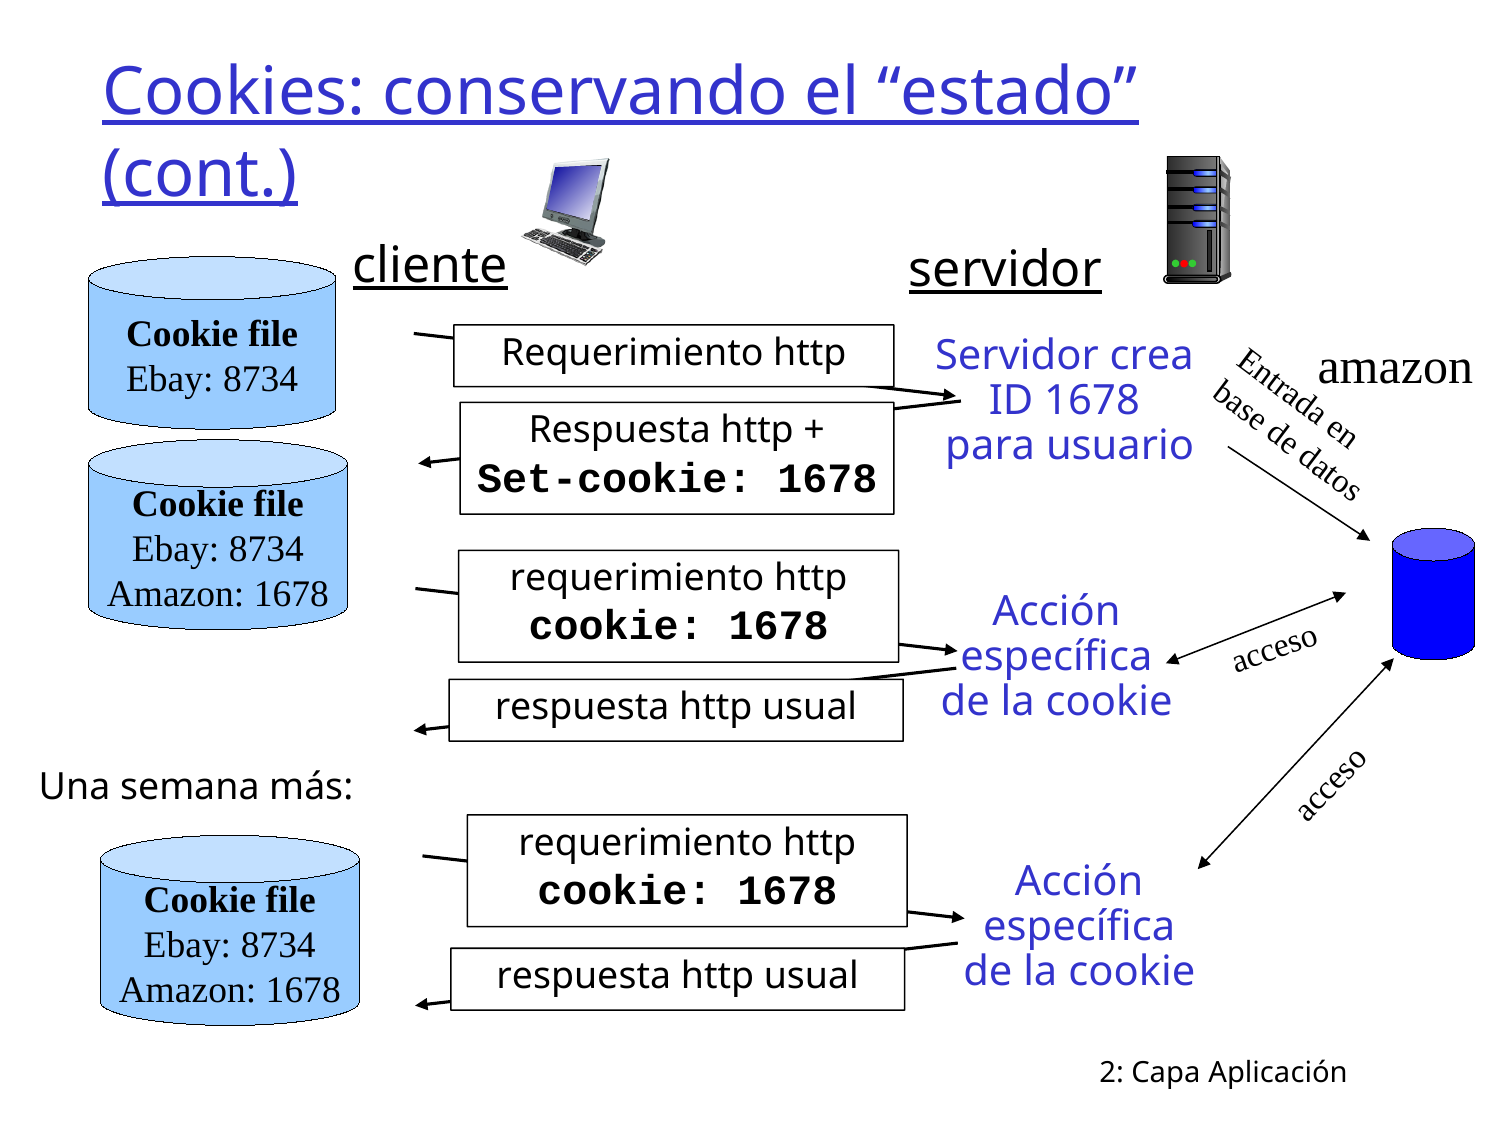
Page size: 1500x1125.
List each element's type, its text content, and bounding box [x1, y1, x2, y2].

text_box respuesta http usual [450, 948, 905, 1005]
text_box Una semana más: [23, 759, 369, 816]
text_box Cookie file Ebay: 8734 Amazon: 1678 [100, 861, 360, 1026]
text_box Acción específica de la cookie [925, 582, 1188, 733]
text_box [1392, 548, 1475, 660]
text_box Respuesta http + Set-cookie: 1678 [460, 402, 894, 509]
text_box Entrada en base de datos [1210, 322, 1414, 524]
text_box [458, 657, 899, 663]
text_box [460, 509, 894, 515]
text_box acceso [1211, 604, 1339, 692]
text_box [1163, 156, 1232, 284]
text_box Acción específica de la cookie [948, 851, 1211, 1003]
text_box [546, 165, 602, 221]
text_box requerimiento http cookie: 1678 [467, 814, 908, 921]
text_box servidor [894, 235, 1118, 305]
text_box respuesta http usual [449, 679, 904, 736]
text_box Requerimiento http [453, 324, 894, 381]
text_box [449, 736, 904, 742]
text_box cliente [337, 231, 524, 302]
text_box amazon [1302, 326, 1489, 402]
text_box acceso [1208, 600, 1321, 644]
text_box Servidor crea ID 1678 para usuario [919, 326, 1210, 477]
text_box [453, 381, 894, 387]
text_box Cookie file Ebay: 8734 [88, 280, 336, 430]
text_box requerimiento http cookie: 1678 [458, 550, 899, 657]
title Cookies: conservando el “estado” (cont.) [87, 37, 1363, 225]
picture [499, 153, 612, 274]
text_box acceso [1267, 720, 1390, 844]
text_box [450, 1005, 905, 1011]
text_box [467, 921, 908, 927]
text_box Cookie file Ebay: 8734 Amazon: 1678 [88, 465, 348, 630]
